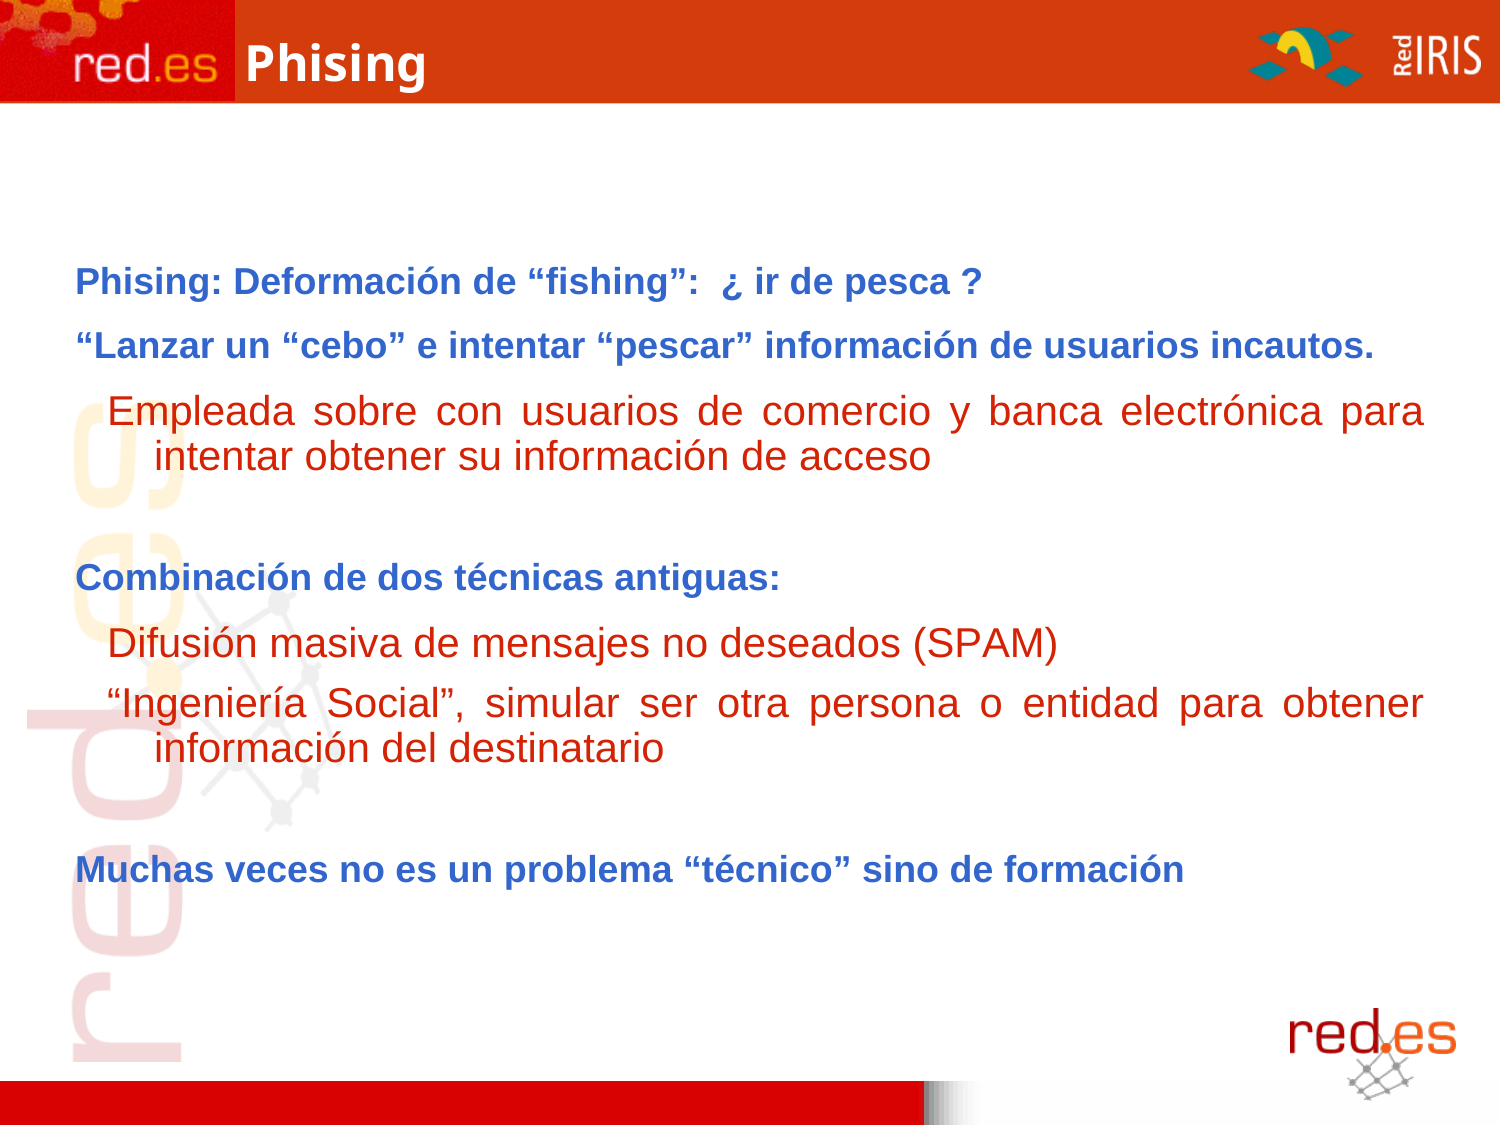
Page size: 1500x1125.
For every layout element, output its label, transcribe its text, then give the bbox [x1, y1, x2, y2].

list Phising: Deformación de “fishing”: ¿ ir de pesca ? “Lanzar un “cebo” e intentar “pescar” información de usuarios incautos. Empleada sobre con usuarios de comercio y banca electrónica para intentar obtener su información de acceso Combinación de dos técnicas antiguas: Difusión masiva de mensajes no deseados (SPAM) “Ingeniería Social”, simular ser otra persona o entidad para obtener información del destinatario Muchas veces no es un problema “técnico” sino de formación [75, 262, 1426, 1006]
picture [1412, 27, 1481, 87]
picture [0, 0, 235, 101]
picture [0, 1008, 1500, 1125]
title Phising [244, 0, 1412, 127]
picture [27, 400, 345, 1062]
